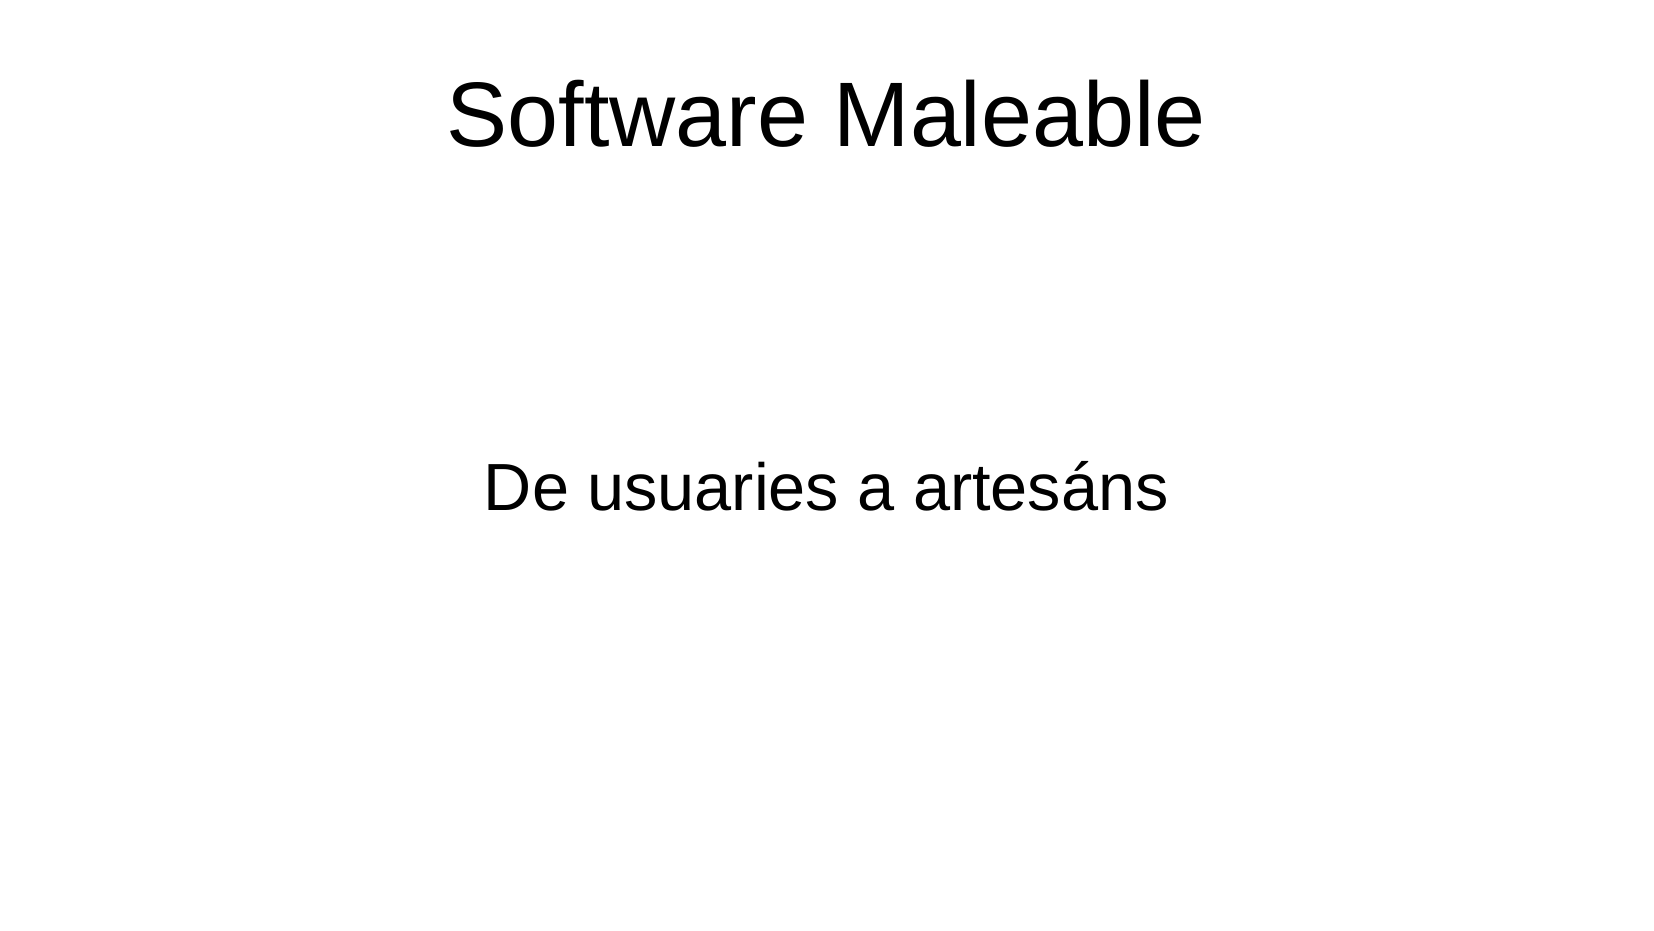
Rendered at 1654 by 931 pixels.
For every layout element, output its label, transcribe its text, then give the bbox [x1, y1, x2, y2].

subtitle De usuaries a artesáns [82, 217, 1571, 758]
title Software Maleable [82, 37, 1571, 193]
